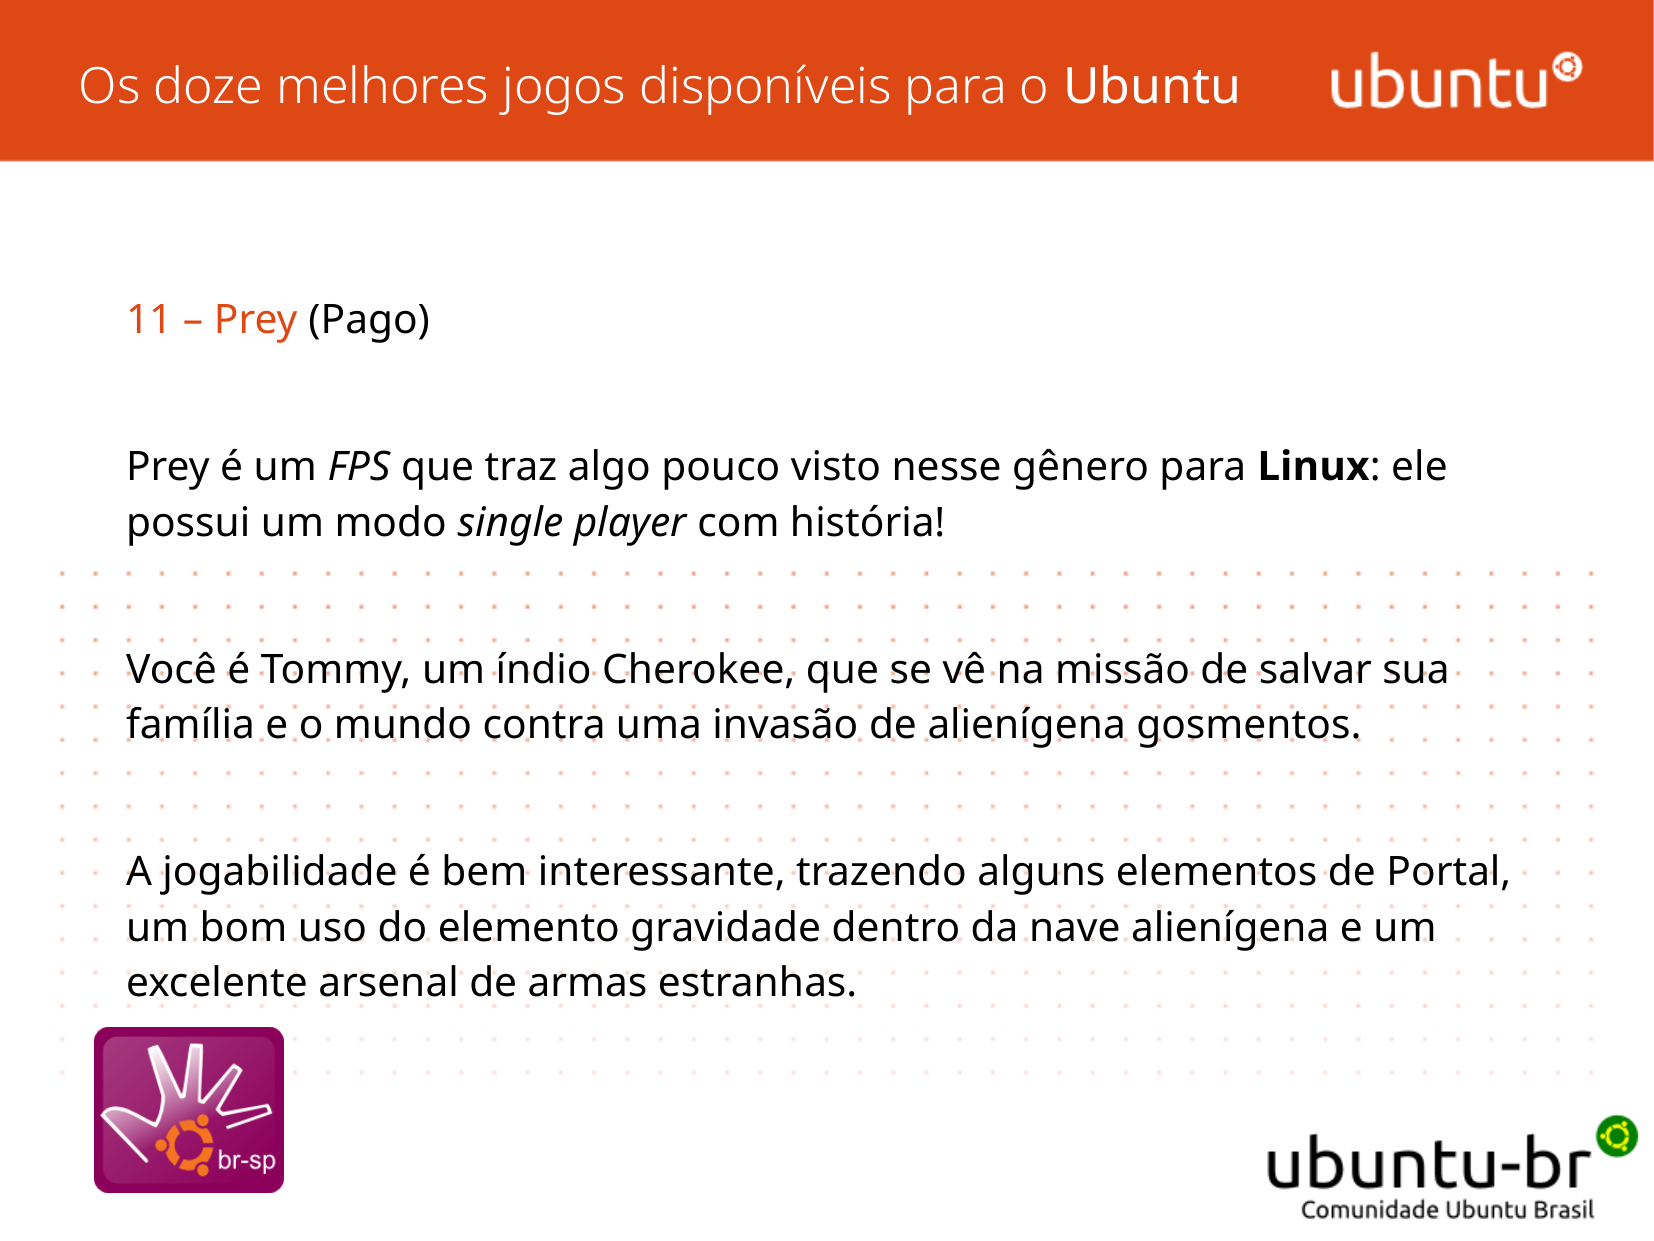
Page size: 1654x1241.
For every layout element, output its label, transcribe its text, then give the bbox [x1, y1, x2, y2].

list 11 – Prey (Pago) Prey é um FPS que traz algo pouco visto nesse gênero para Linux: ele possui um modo single player com história! Você é Tommy, um índio Cherokee, que se vê na missão de salvar sua família e o mundo contra uma invasão de alienígena gosmentos. A jogabilidade é bem interessante, trazendo alguns elementos de Portal, um bom uso do elemento gravidade dentro da nave alienígena e um excelente arsenal de armas estranhas. [82, 290, 1538, 1010]
picture [0, 0, 1654, 1241]
title Os doze melhores jogos disponíveis para o Ubuntu [41, 32, 1300, 137]
